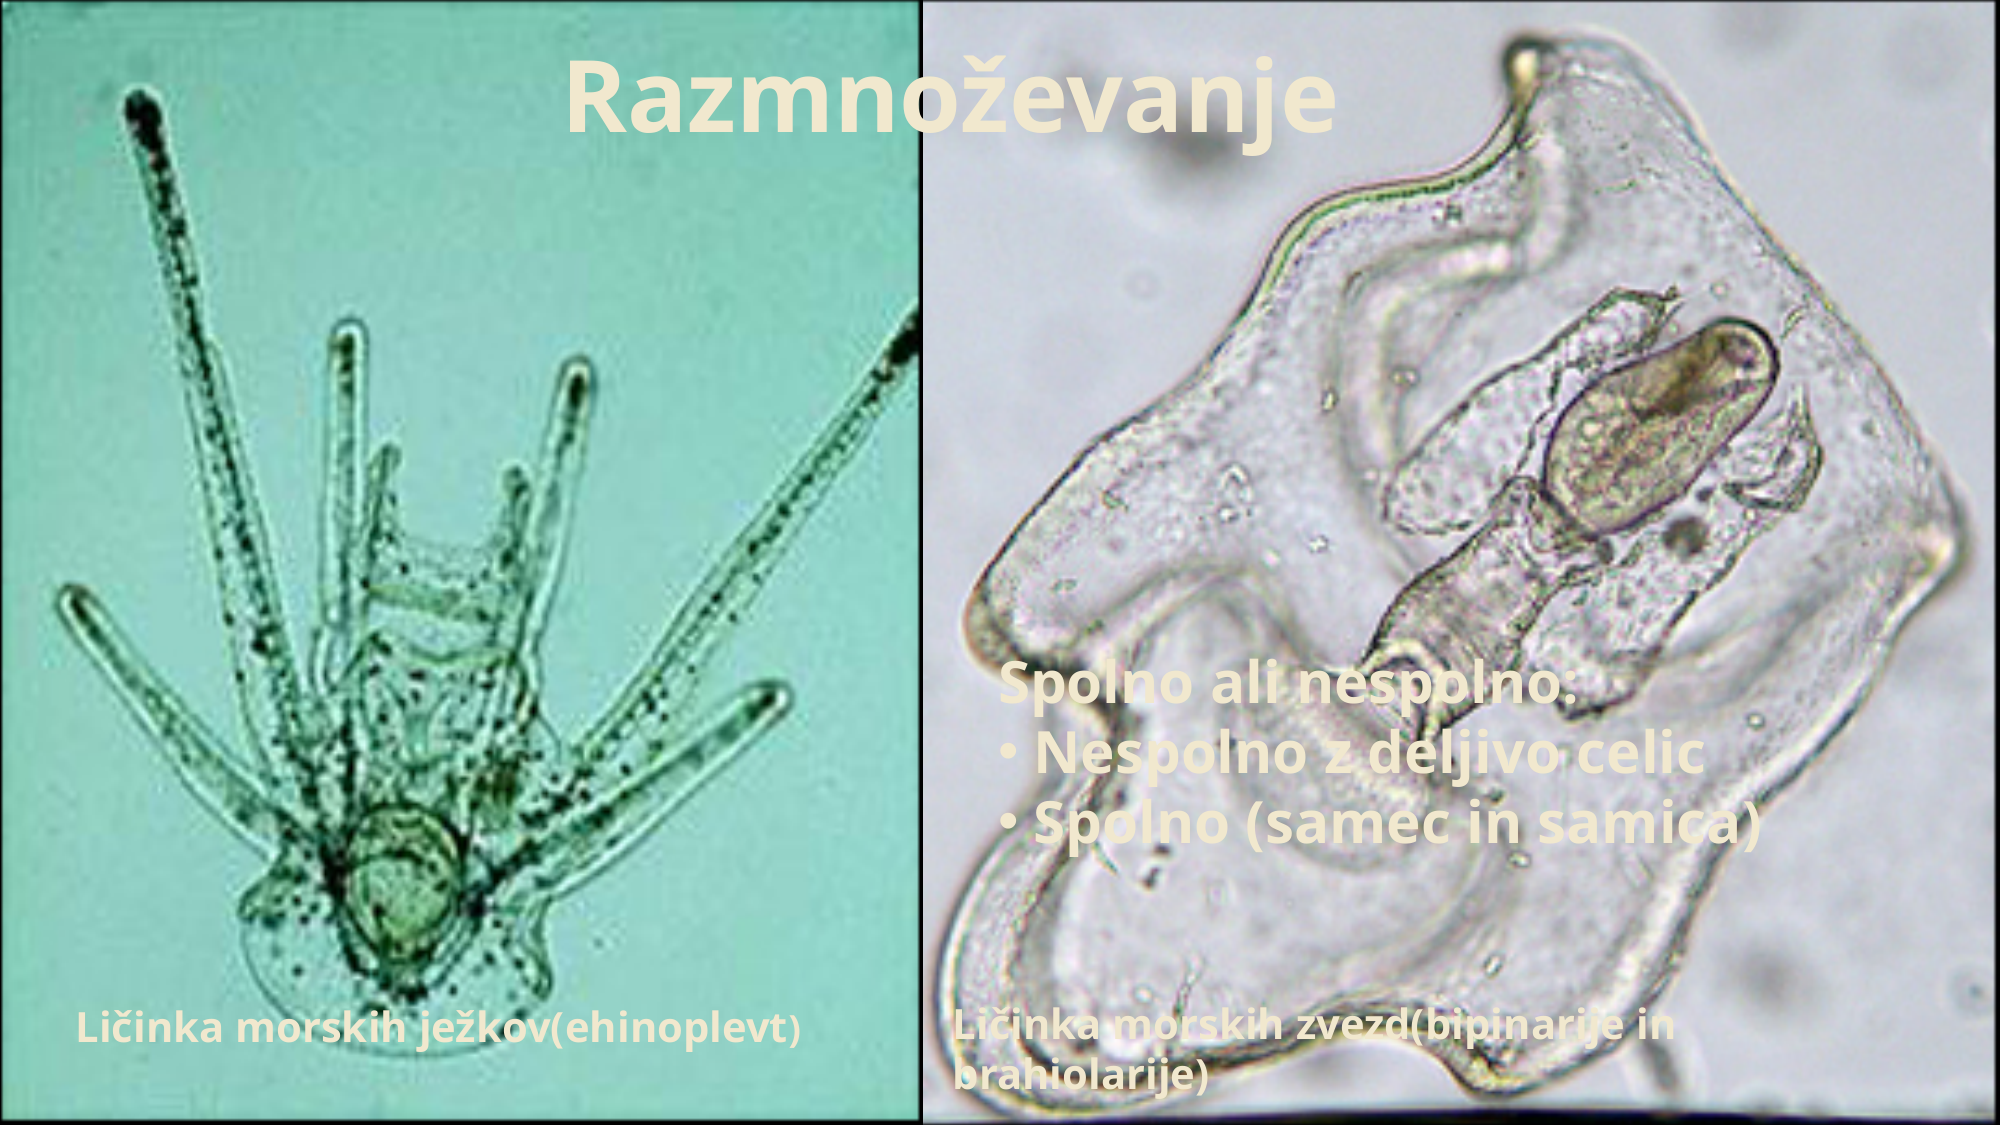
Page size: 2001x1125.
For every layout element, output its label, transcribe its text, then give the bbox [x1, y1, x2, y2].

picture [0, 0, 2000, 1125]
text_box Razmnoževanje [546, 25, 1488, 161]
text_box Ličinka morskih ježkov(ehinoplevt) [60, 993, 820, 1059]
text_box Ličinka morskih zvezd(bipinarije in brahiolarije) [938, 990, 1938, 1106]
text_box Spolno ali nespolno: Nespolno z deljivo celic Spolno (samec in samica) [983, 638, 1810, 863]
